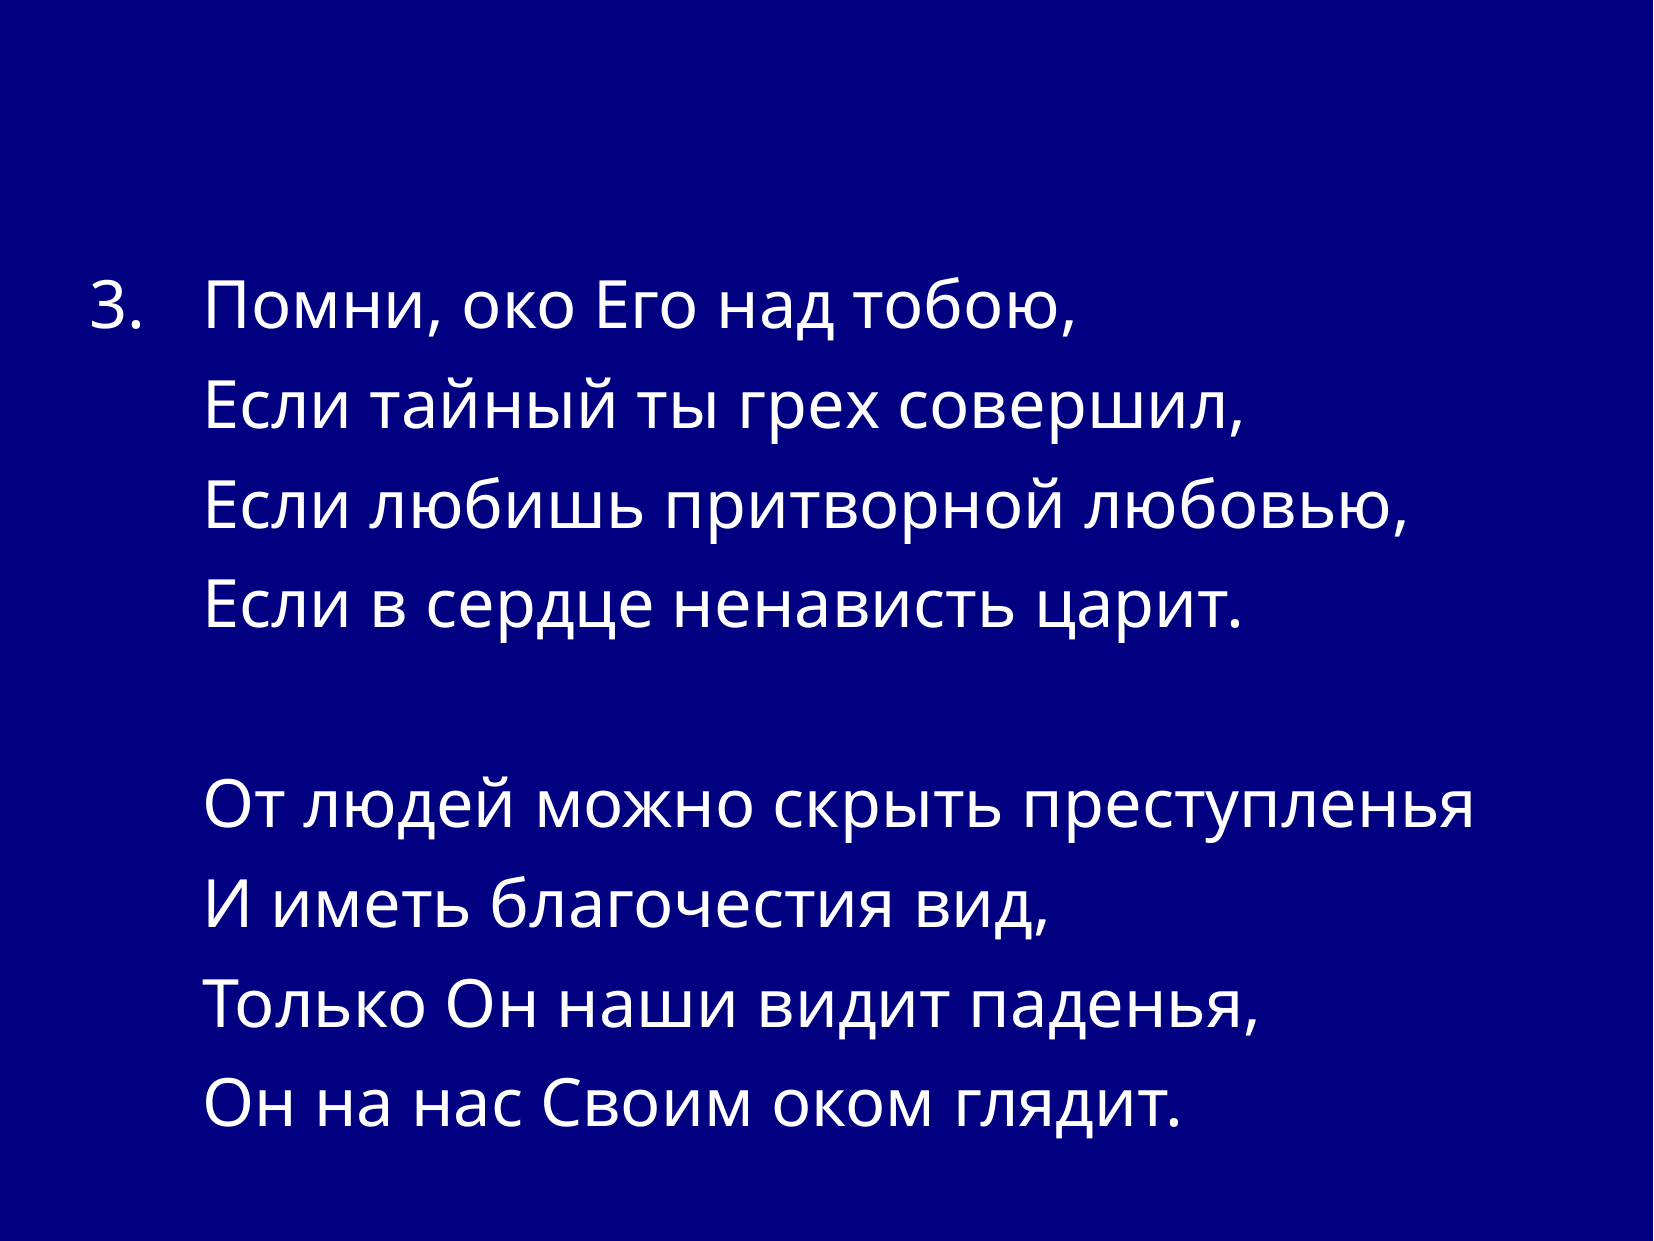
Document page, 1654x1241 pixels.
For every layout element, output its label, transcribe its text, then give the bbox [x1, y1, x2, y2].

text_box 3. Помни, око Его над тобою, Если тайный ты грех совершил, Если любишь притворной любовью, Если в сердце ненависть царит. От людей можно скрыть преступленья И иметь благочестия вид, Только Он наши видит паденья, Он на нас Своим оком глядит. [75, 150, 1576, 1163]
